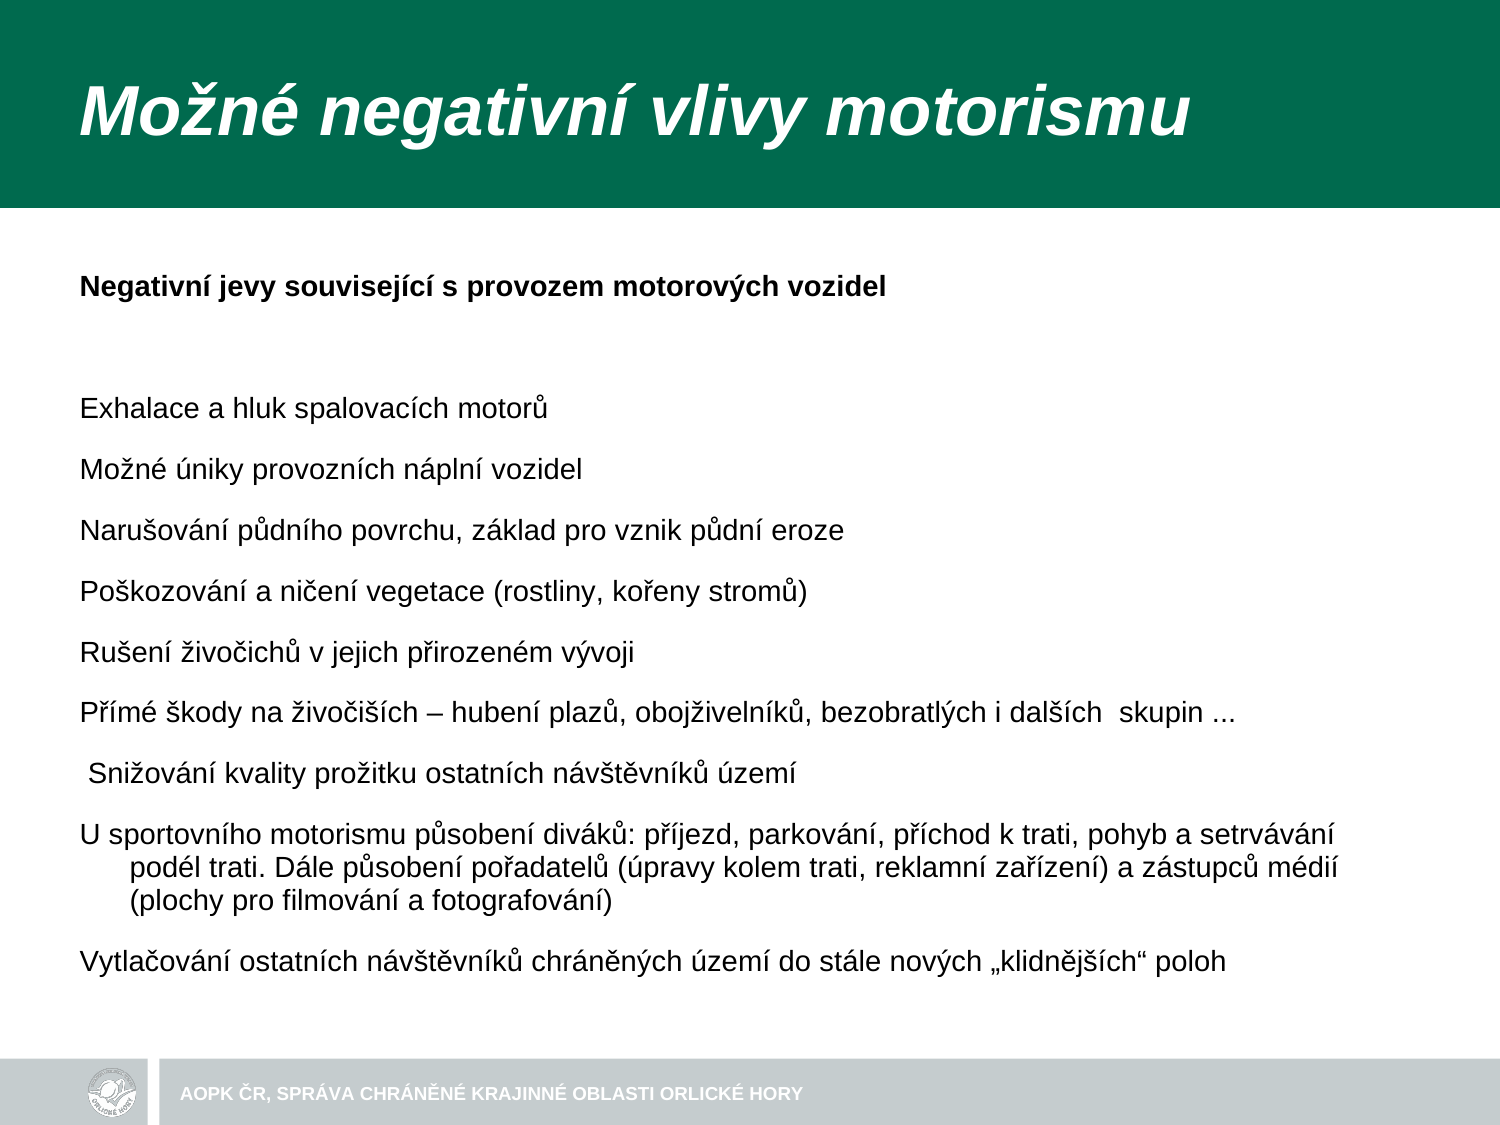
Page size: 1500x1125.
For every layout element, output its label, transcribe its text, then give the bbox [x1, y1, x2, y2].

list Negativní jevy související s provozem motorových vozidel Exhalace a hluk spalovacích motorů Možné úniky provozních náplní vozidel Narušování půdního povrchu, základ pro vznik půdní eroze Poškozování a ničení vegetace (rostliny, kořeny stromů) Rušení živočichů v jejich přirozeném vývoji Přímé škody na živočiších – hubení plazů, obojživelníků, bezobratlých i dalších skupin ... Snižování kvality prožitku ostatních návštěvníků území U sportovního motorismu působení diváků: příjezd, parkování, příchod k trati, pohyb a setrvávání podél trati. Dále působení pořadatelů (úpravy kolem trati, reklamní zařízení) a zástupců médií (plochy pro filmování a fotografování) Vytlačování ostatních návštěvníků chráněných území do stále nových „klidnějších“ poloh [64, 262, 1426, 1024]
title Možné negativní vlivy motorismu [64, 7, 1436, 216]
picture [88, 1068, 136, 1117]
